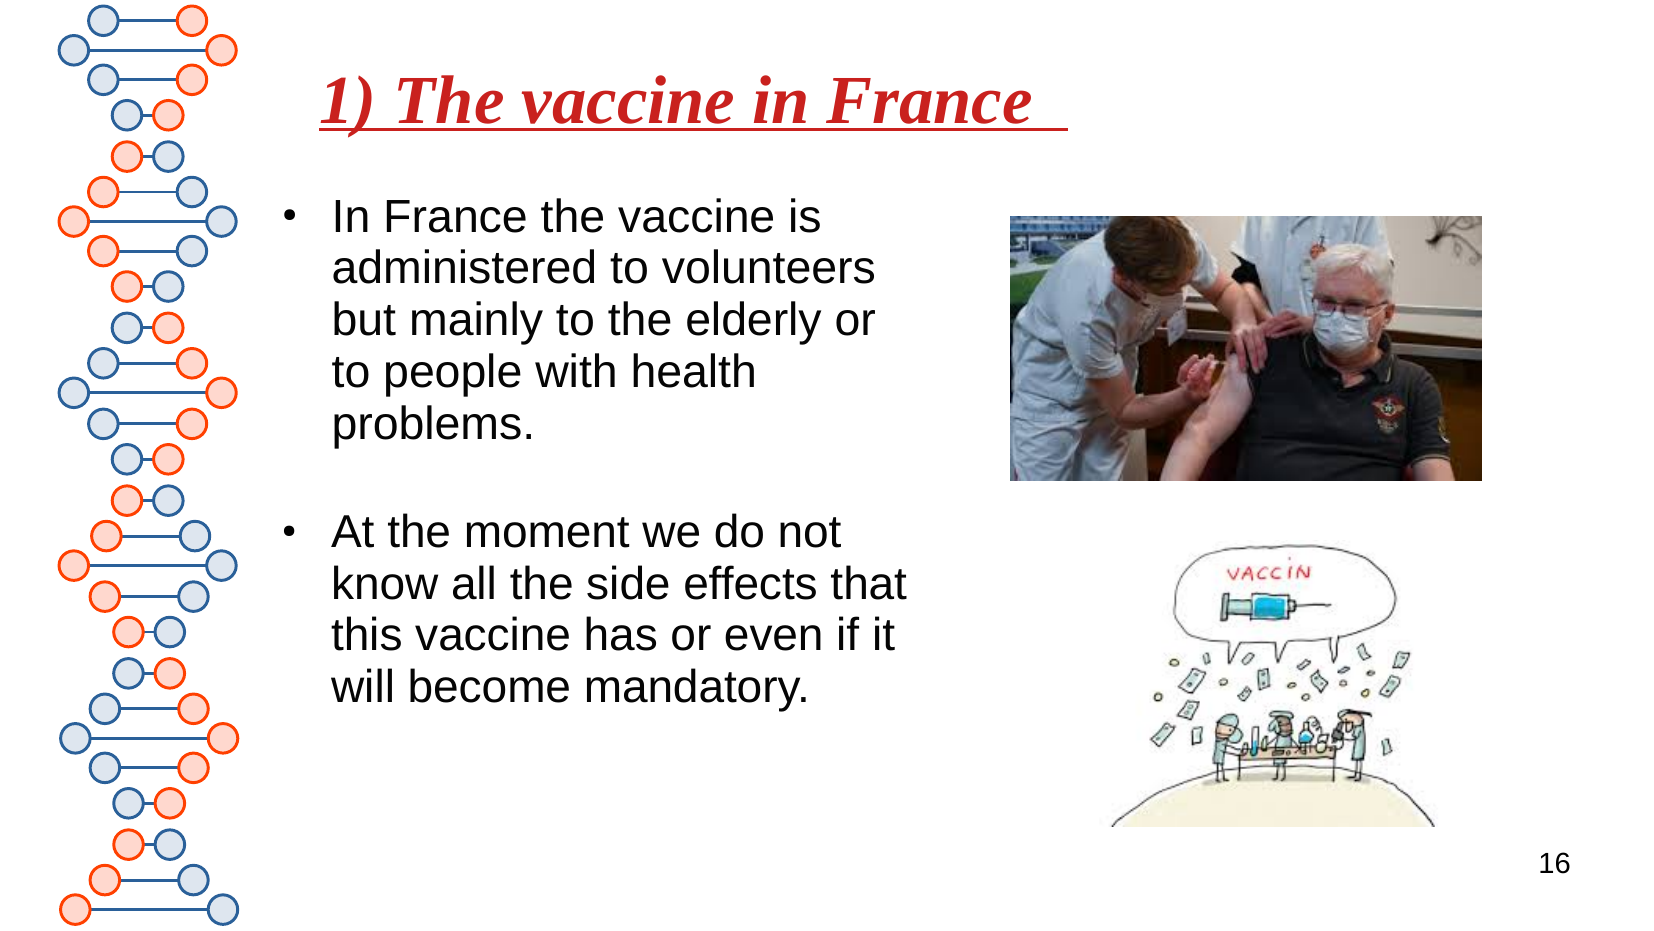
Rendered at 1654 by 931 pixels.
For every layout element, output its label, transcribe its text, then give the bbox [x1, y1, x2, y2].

picture [1010, 216, 1482, 481]
list At the moment we do not know all the side effects that this vaccine has or even if it will become mandatory. [265, 506, 915, 764]
title 1) The vaccine in France [265, 23, 1123, 178]
picture [1062, 540, 1493, 827]
list In France the vaccine is administered to volunteers but mainly to the elderly or to people with health problems. [265, 118, 915, 453]
